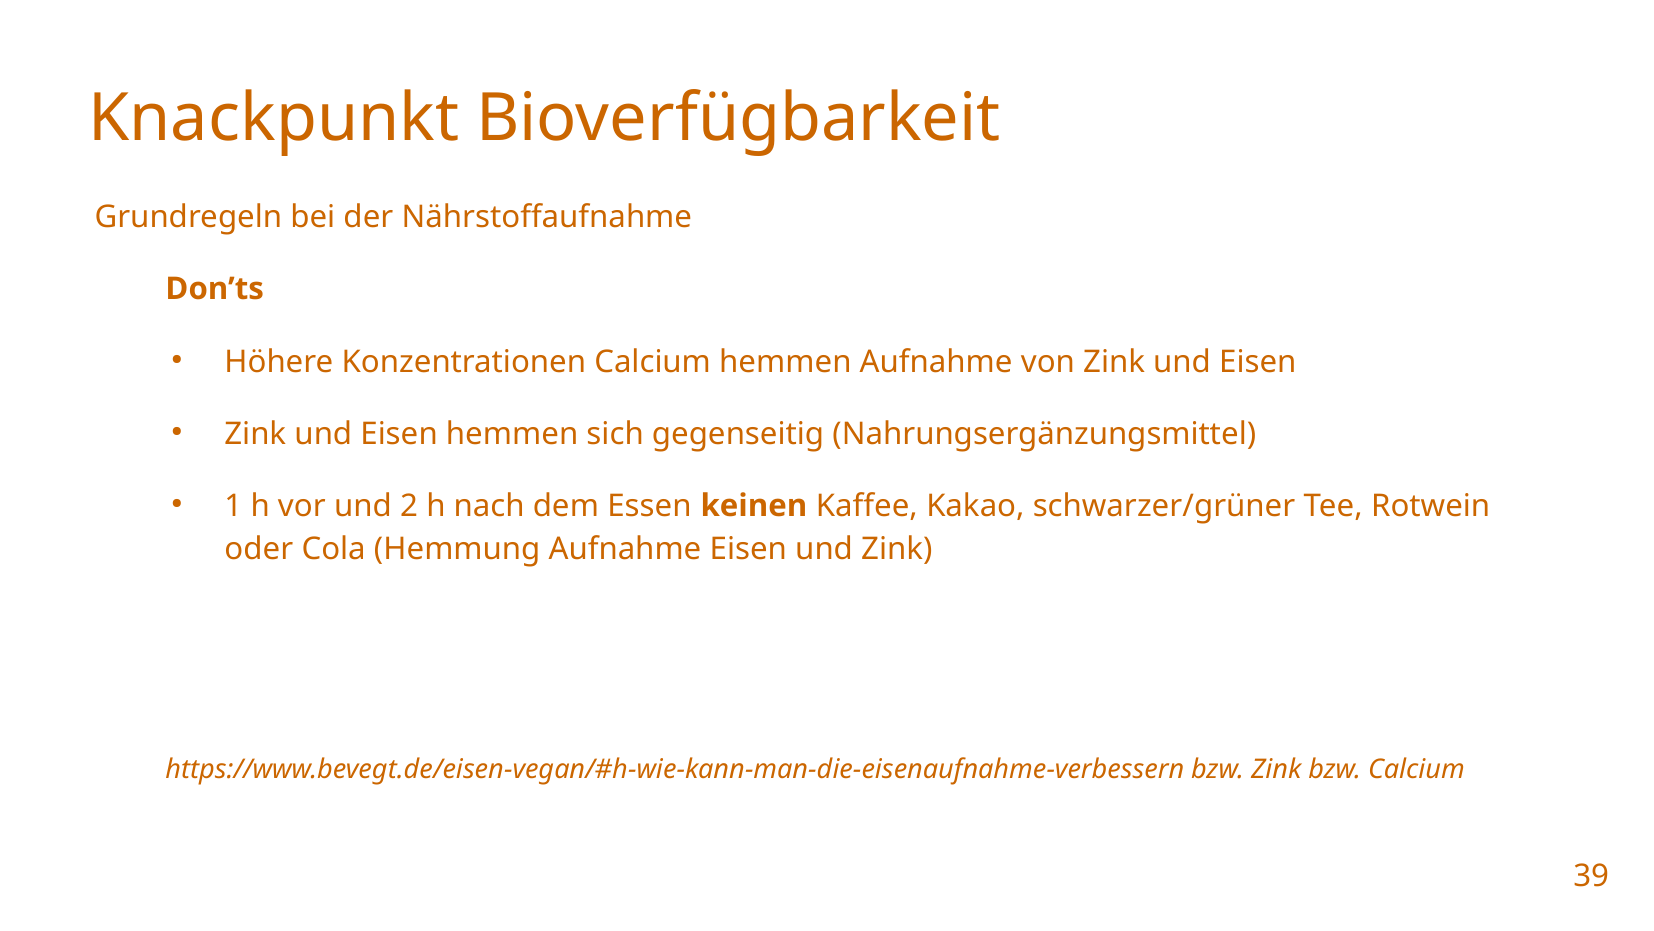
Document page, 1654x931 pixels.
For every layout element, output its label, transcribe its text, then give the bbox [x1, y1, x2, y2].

title Knackpunkt Bioverfügbarkeit [88, 37, 1489, 193]
list Grundregeln bei der Nährstoffaufnahme Don’ts Höhere Konzentrationen Calcium hemmen Aufnahme von Zink und Eisen Zink und Eisen hemmen sich gegenseitig (Nahrungsergänzungsmittel) 1 h vor und 2 h nach dem Essen keinen Kaffee, Kakao, schwarzer/grüner Tee, Rotwein oder Cola (Hemmung Aufnahme Eisen und Zink) https://www.bevegt.de/eisen-vegan/#h-wie-kann-man-die-eisenaufnahme-verbessern bzw. Zink bzw. Calcium [94, 193, 1548, 863]
